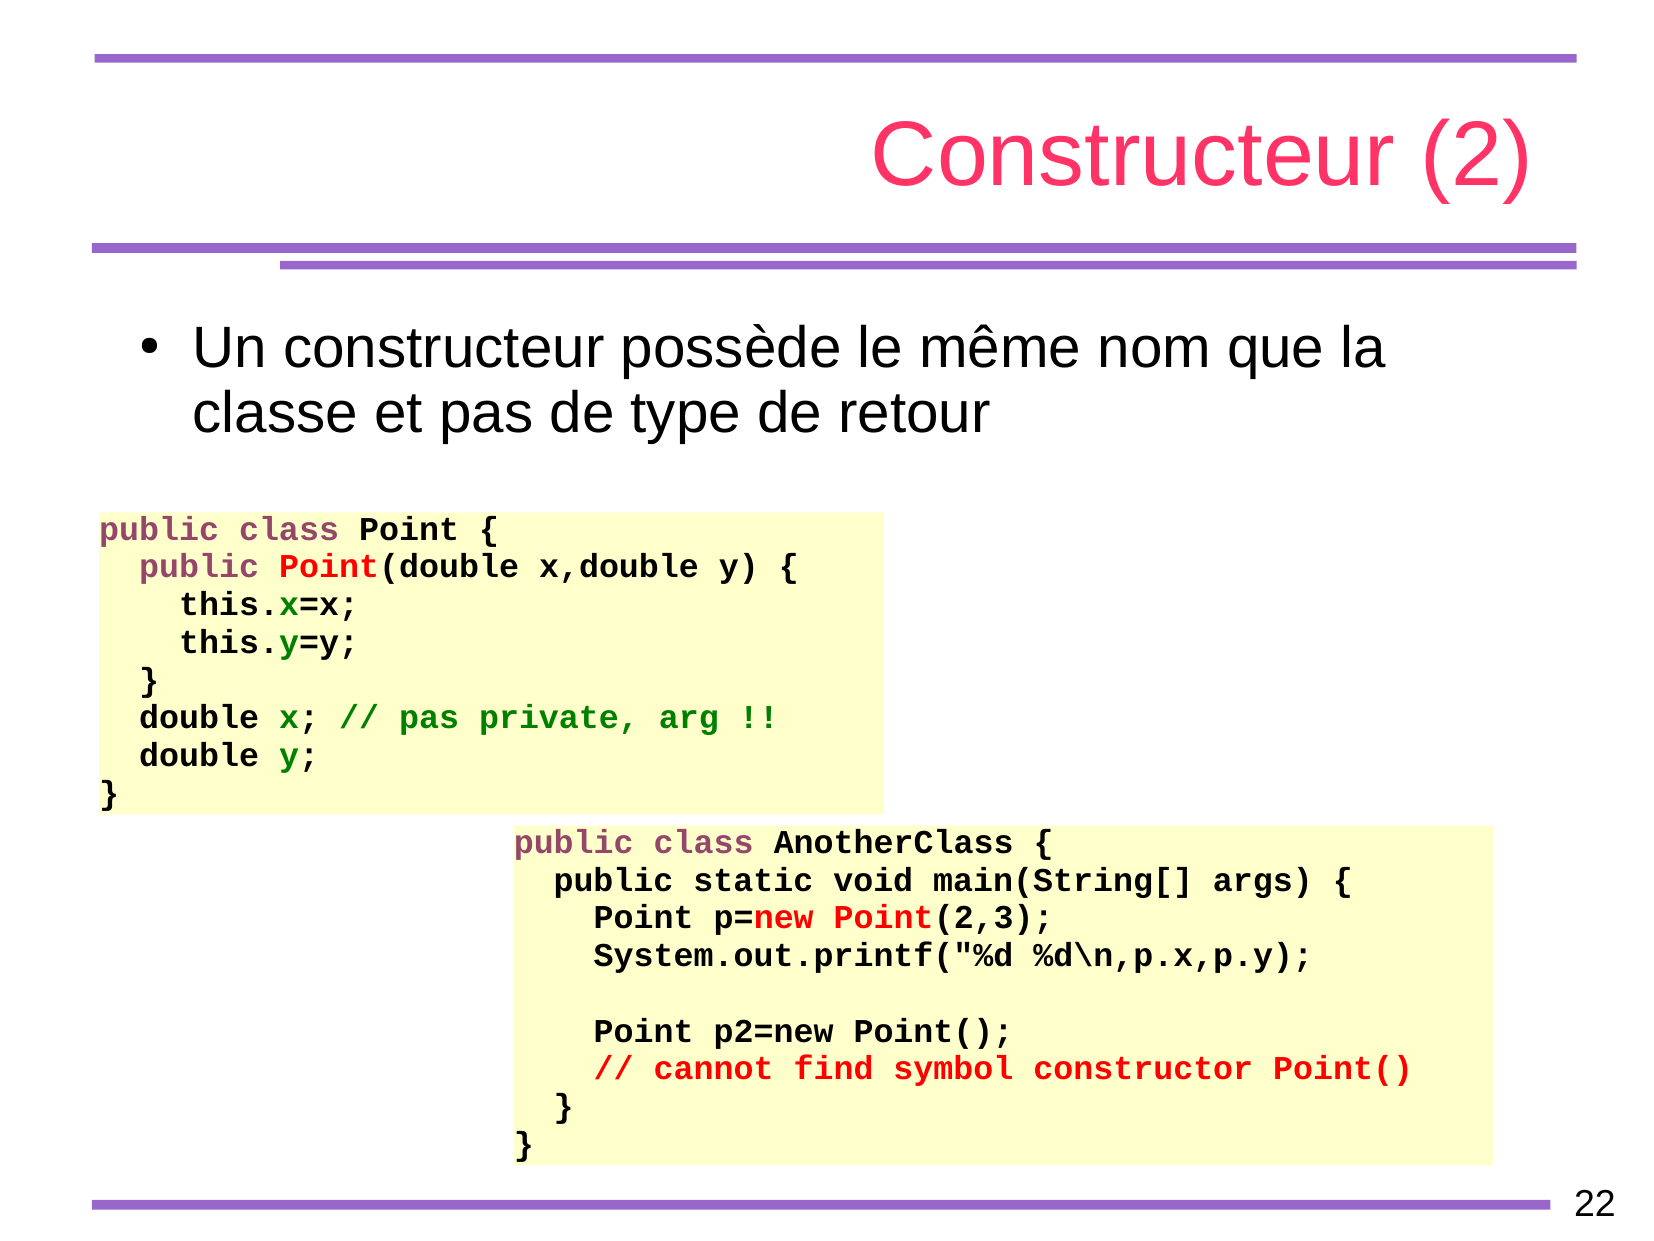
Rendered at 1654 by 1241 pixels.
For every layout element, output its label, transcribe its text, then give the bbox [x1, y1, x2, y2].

text_box public class AnotherClass { public static void main(String[] args) { Point p=new Point(2,3); System.out.printf("%d %d\n,p.x,p.y); Point p2=new Point(); // cannot find symbol constructor Point() } } [513, 825, 1494, 1166]
text_box public class Point { public Point(double x,double y) { this.x=x; this.y=y; } double x; // pas private, arg !! double y; } [99, 512, 884, 815]
title Constructeur (2) [121, 49, 1534, 257]
list Un constructeur possède le même nom que la classe et pas de type de retour [121, 315, 1534, 488]
